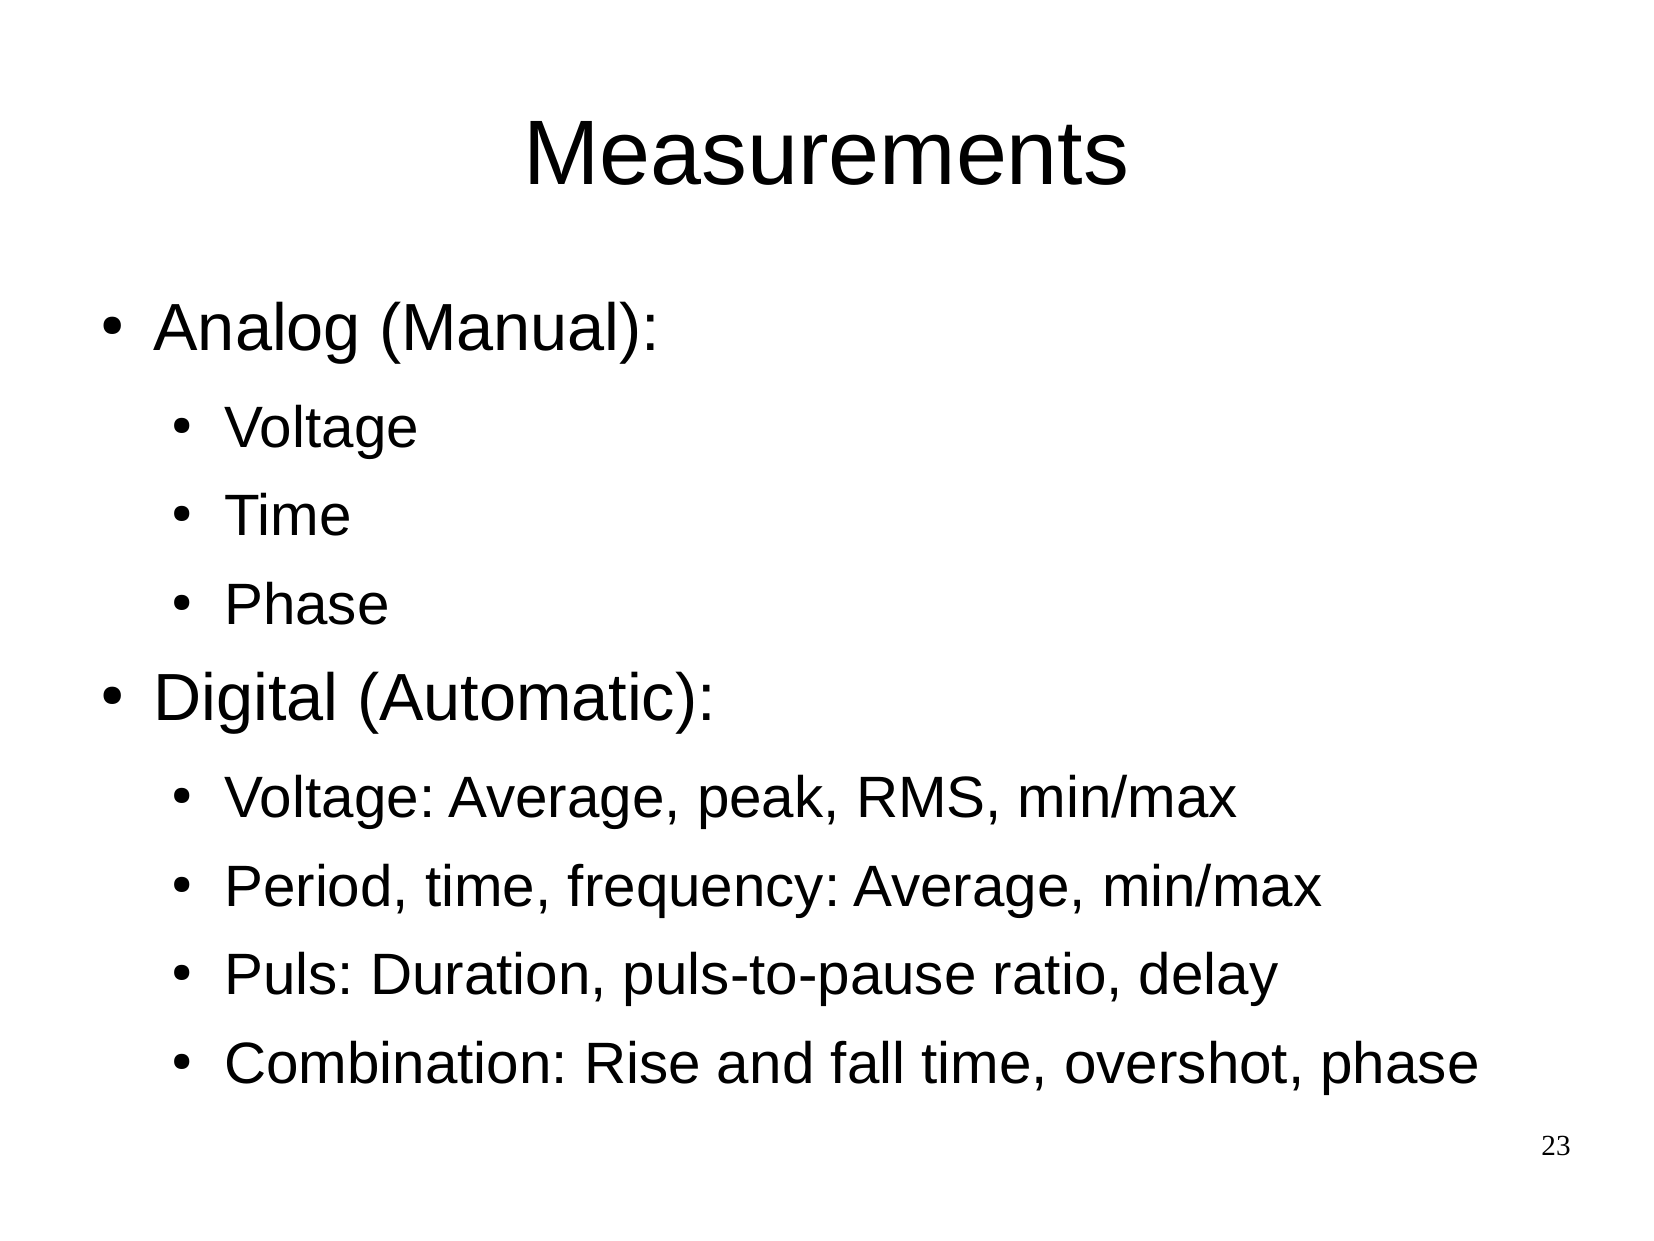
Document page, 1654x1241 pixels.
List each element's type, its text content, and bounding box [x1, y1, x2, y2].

list Analog (Manual): Voltage Time Phase Digital (Automatic): Voltage: Average, peak, RMS, min/max Period, time, frequency: Average, min/max Puls: Duration, puls-to-pause ratio, delay Combination: Rise and fall time, overshot, phase [82, 290, 1571, 1109]
title Measurements [82, 49, 1571, 257]
